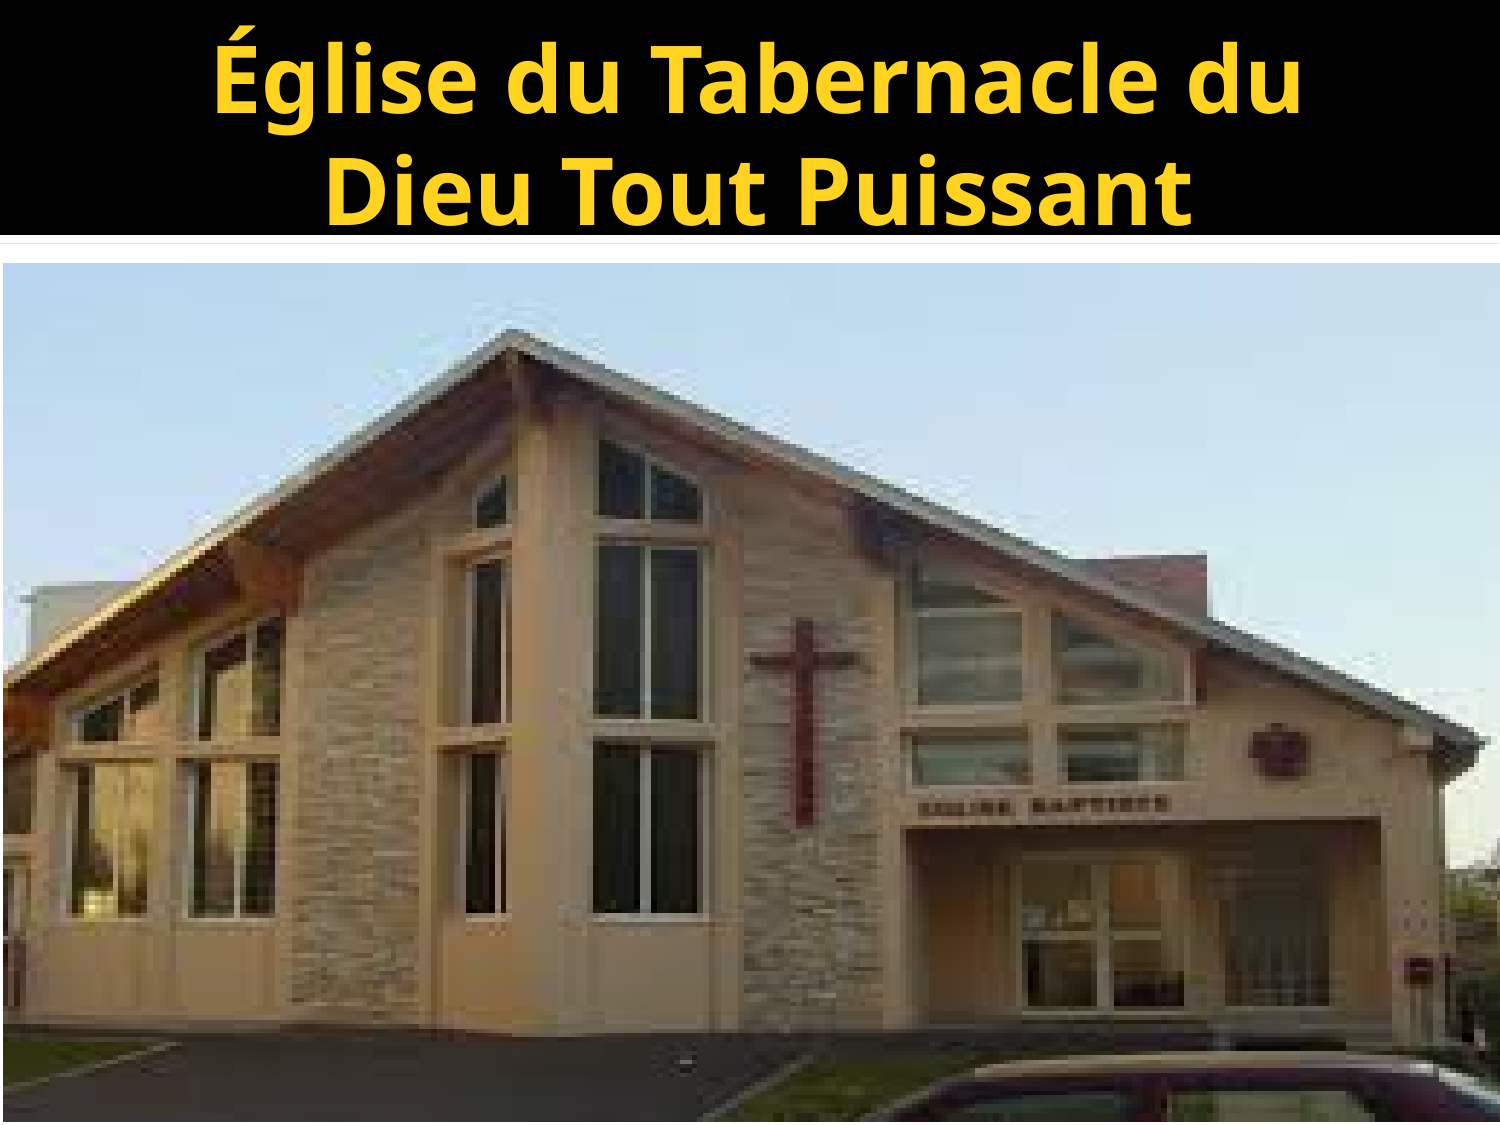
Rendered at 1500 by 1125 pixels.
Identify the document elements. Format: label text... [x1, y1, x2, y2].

picture [3, 263, 1500, 1122]
title Église du Tabernacle du Dieu Tout Puissant [79, 11, 1430, 225]
